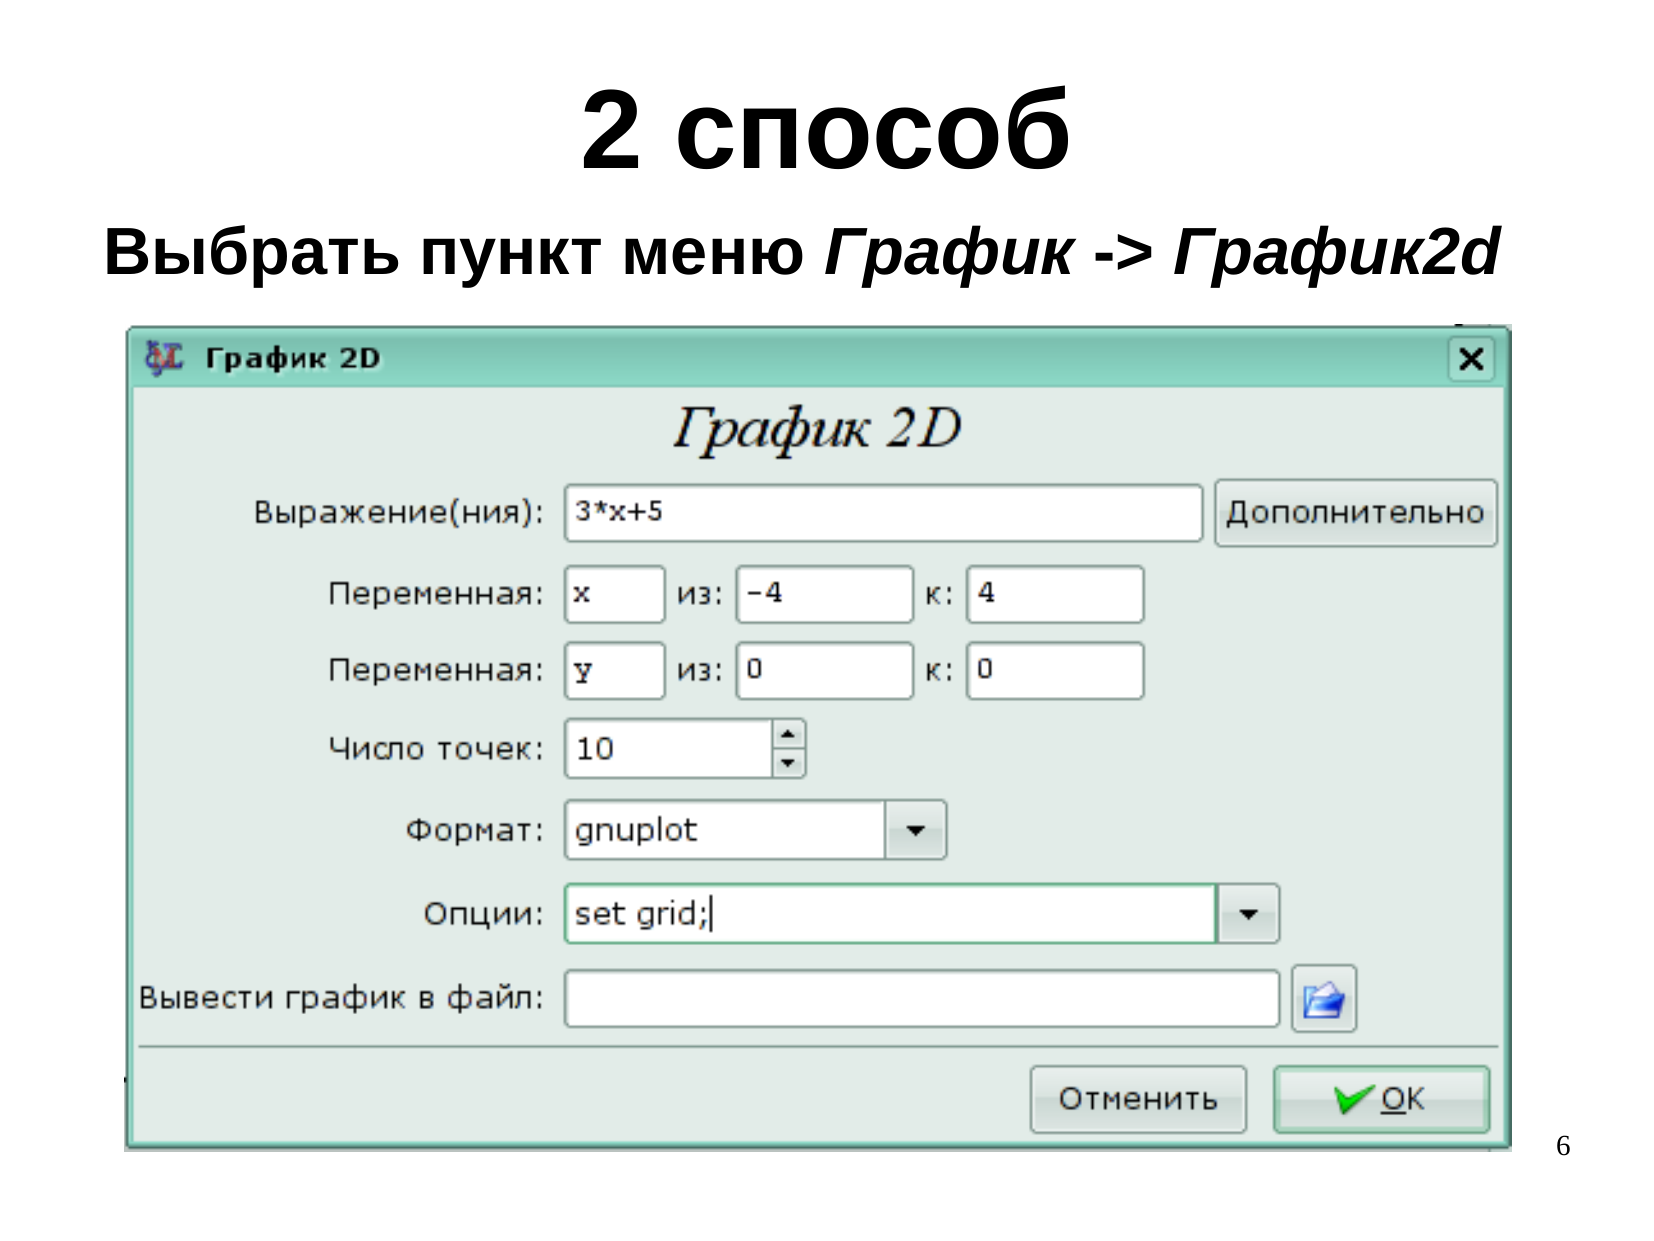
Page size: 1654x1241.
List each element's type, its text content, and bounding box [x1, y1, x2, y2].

picture [124, 324, 1512, 1152]
text_box 2 способ [29, 58, 1625, 200]
text_box Выбрать пункт меню График -> График2d [88, 206, 1595, 297]
